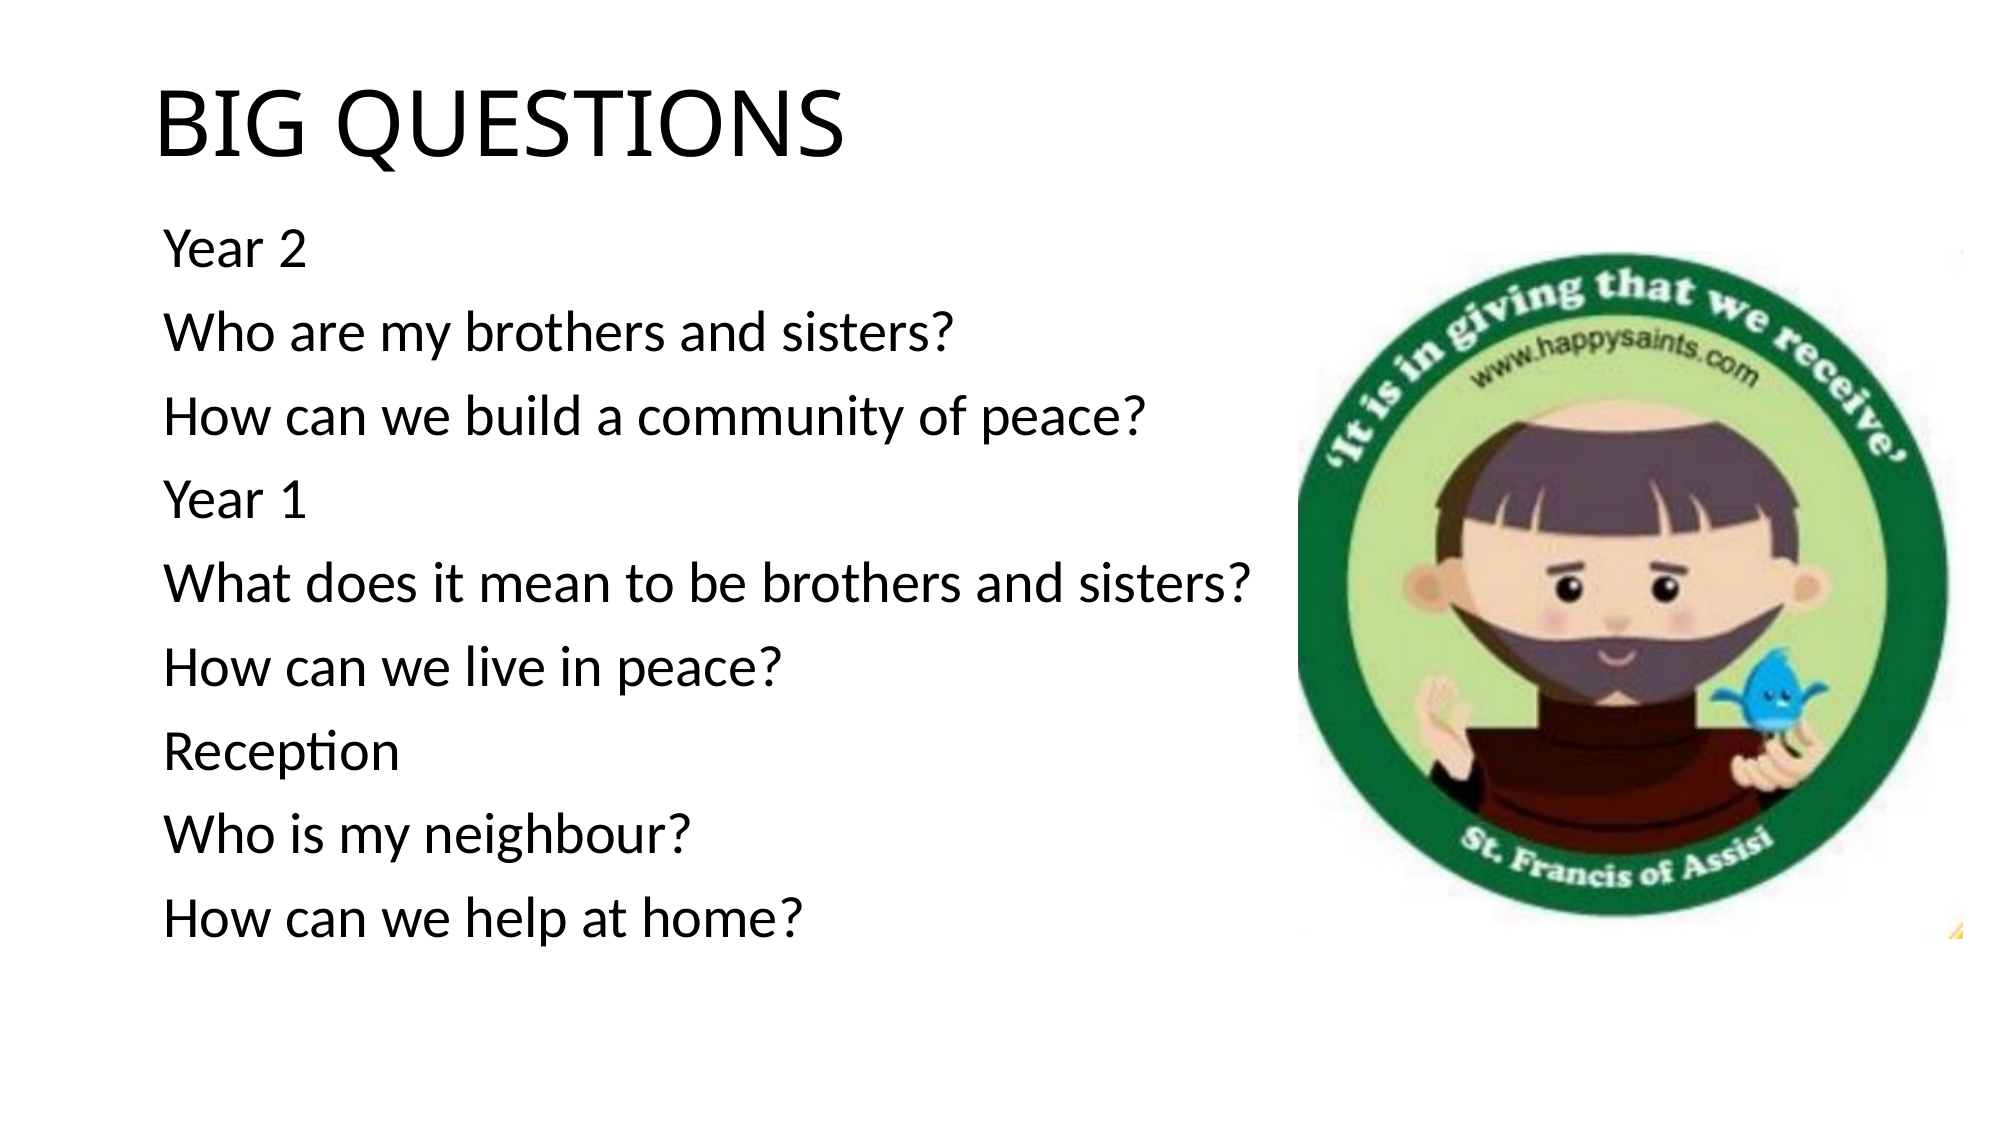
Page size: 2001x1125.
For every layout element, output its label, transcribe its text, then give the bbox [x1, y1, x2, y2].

title BIG QUESTIONS [137, 17, 1863, 236]
list Year 2 Who are my brothers and sisters? How can we build a community of peace? Year 1 What does it mean to be brothers and sisters? How can we live in peace? Reception Who is my neighbour? How can we help at home? [148, 210, 1874, 1063]
picture [1298, 251, 1963, 940]
